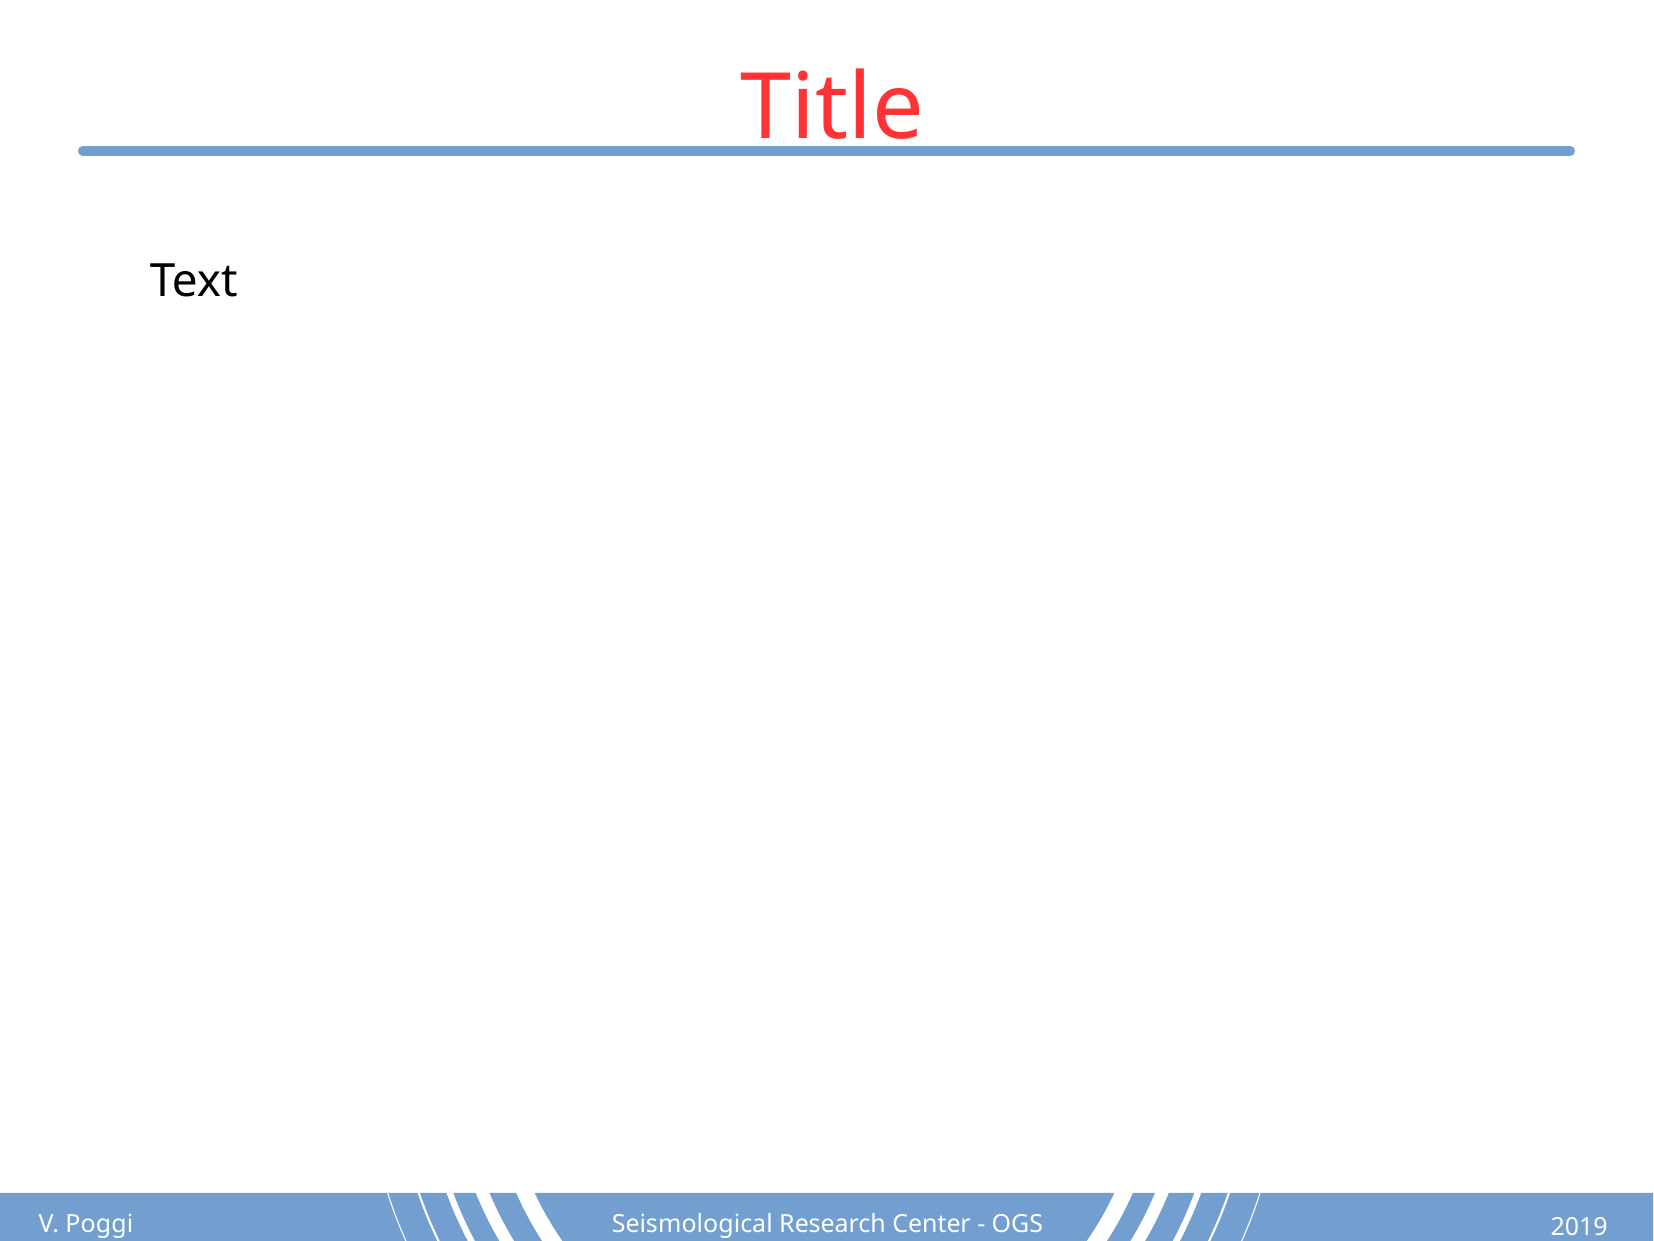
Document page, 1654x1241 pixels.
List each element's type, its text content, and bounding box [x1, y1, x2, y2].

text_box Title [90, 33, 1576, 155]
text_box Text [135, 240, 1516, 306]
